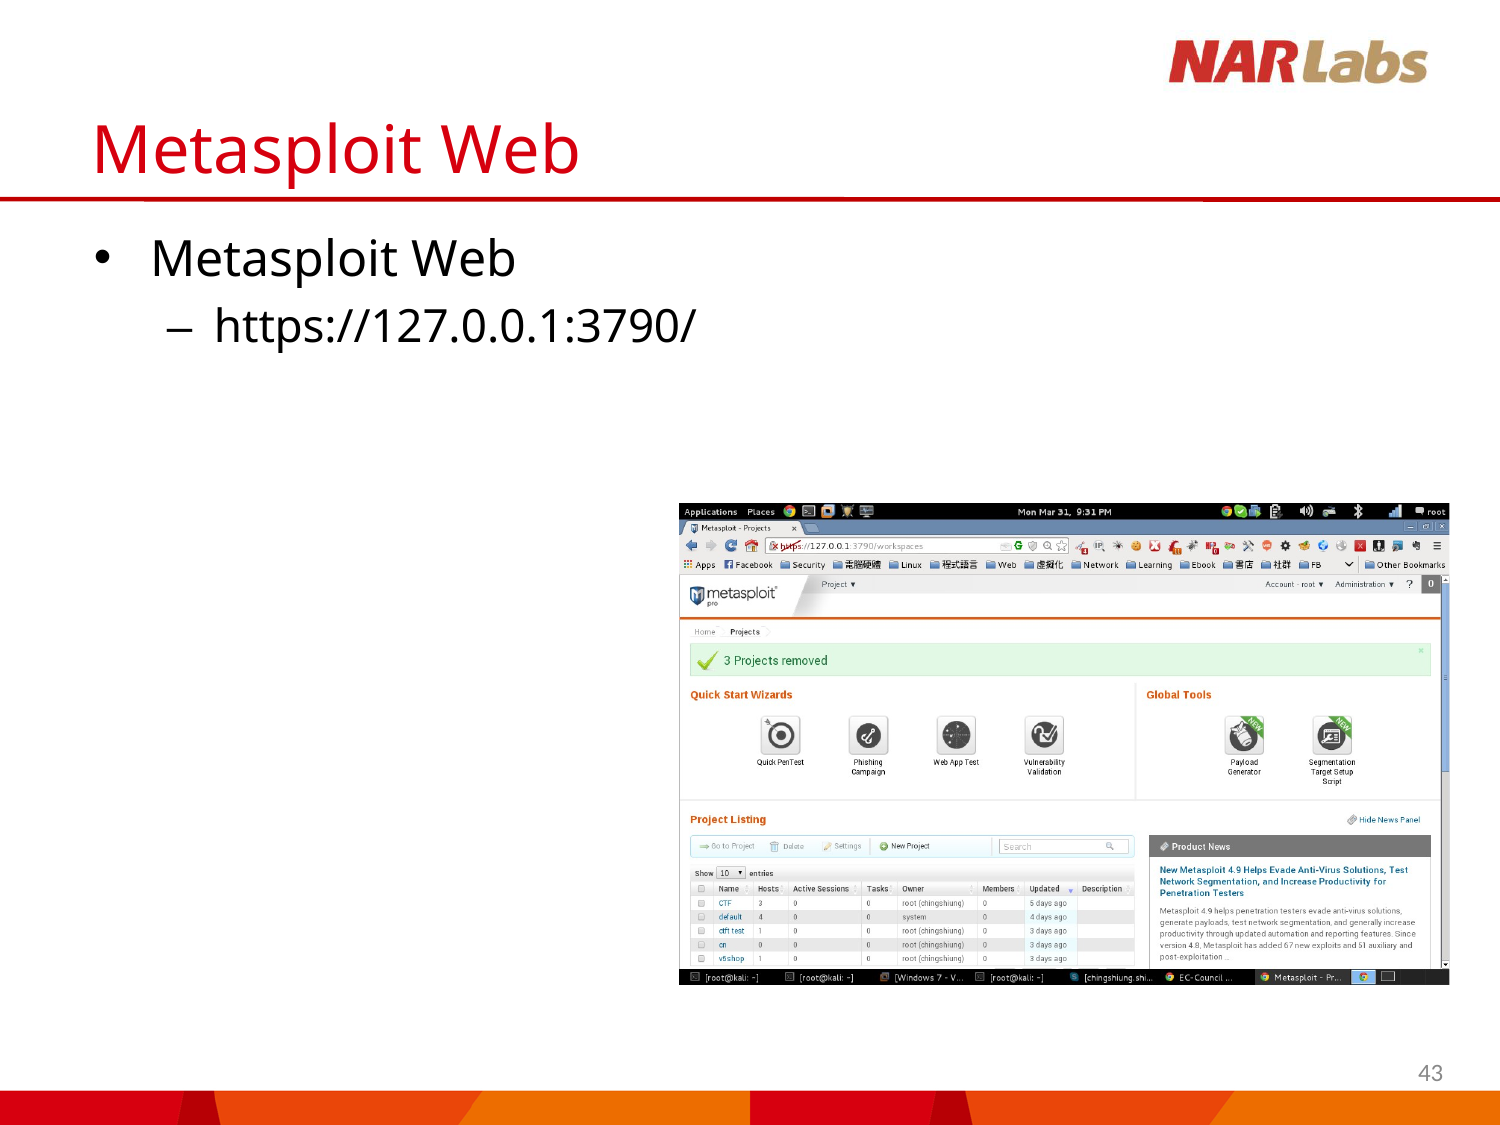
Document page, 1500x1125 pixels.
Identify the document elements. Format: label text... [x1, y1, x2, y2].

text_box [679, 503, 1449, 985]
text_box 41 [1414, 1056, 1448, 1090]
text_box Metasploit Web – https://127.0.0.1:3790/ [89, 226, 702, 354]
title Metasploit Web [89, 107, 1411, 189]
